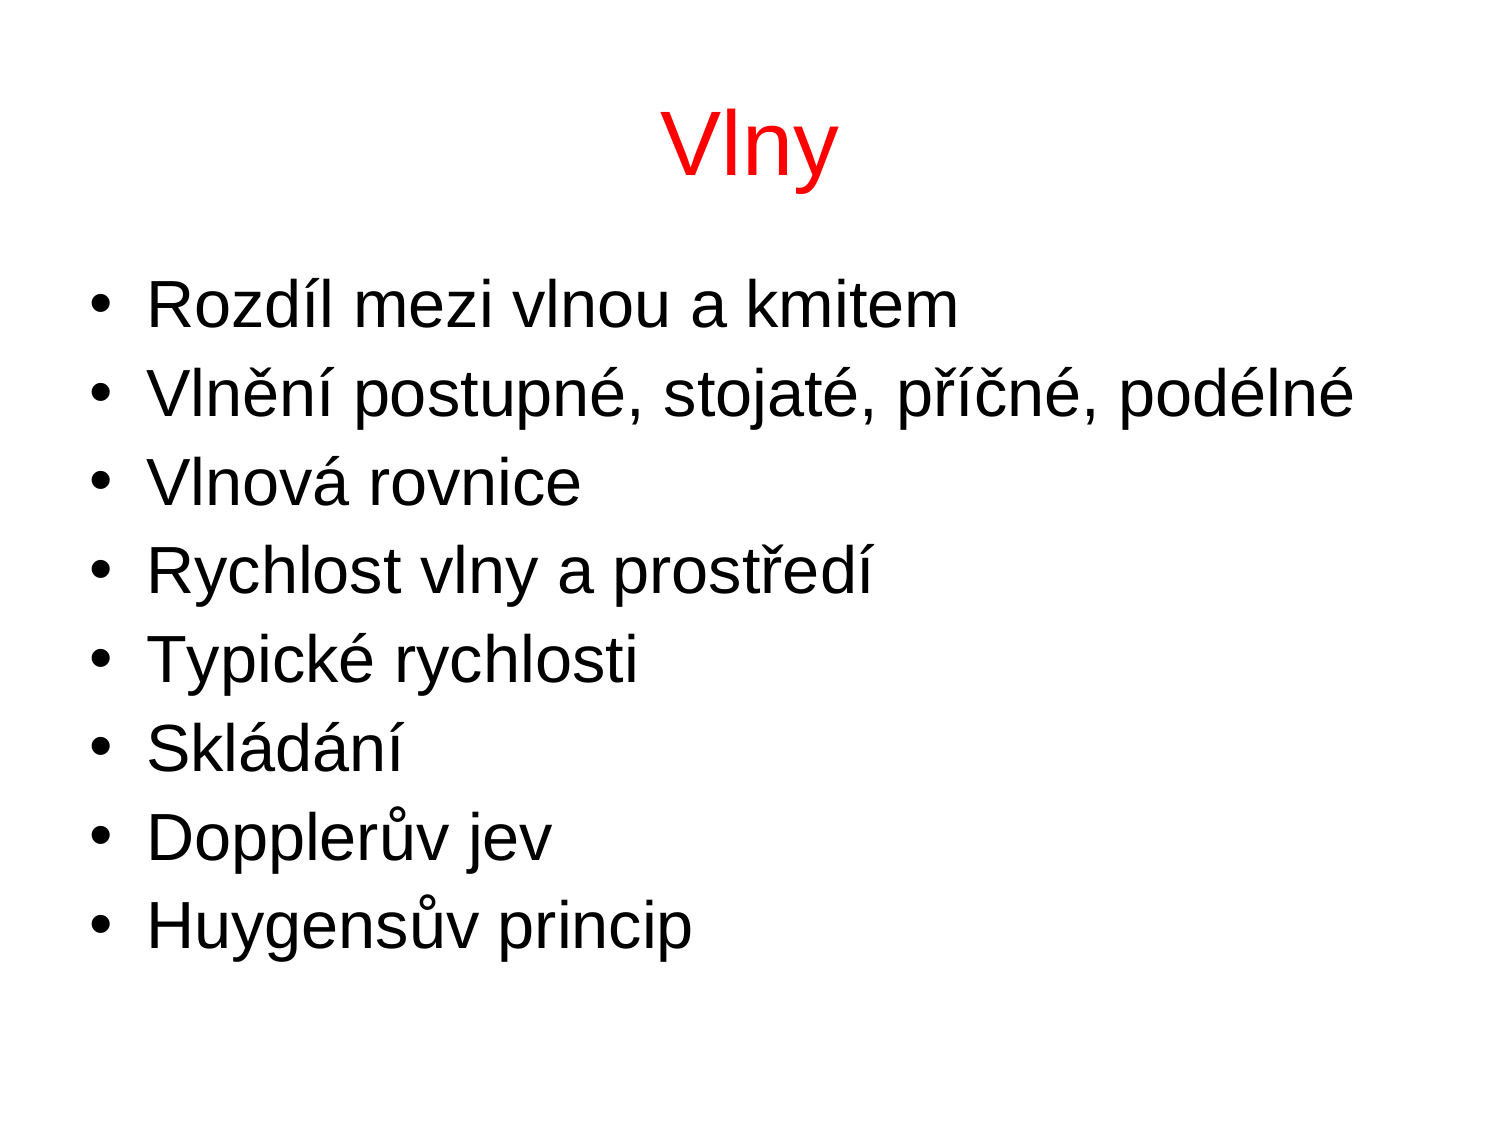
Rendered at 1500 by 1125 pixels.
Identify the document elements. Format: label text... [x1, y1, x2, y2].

title Vlny [75, 45, 1426, 233]
list Rozdíl mezi vlnou a kmitem Vlnění postupné, stojaté, příčné, podélné Vlnová rovnice Rychlost vlny a prostředí Typické rychlosti Skládání Dopplerův jev Huygensův princip [75, 262, 1426, 1006]
